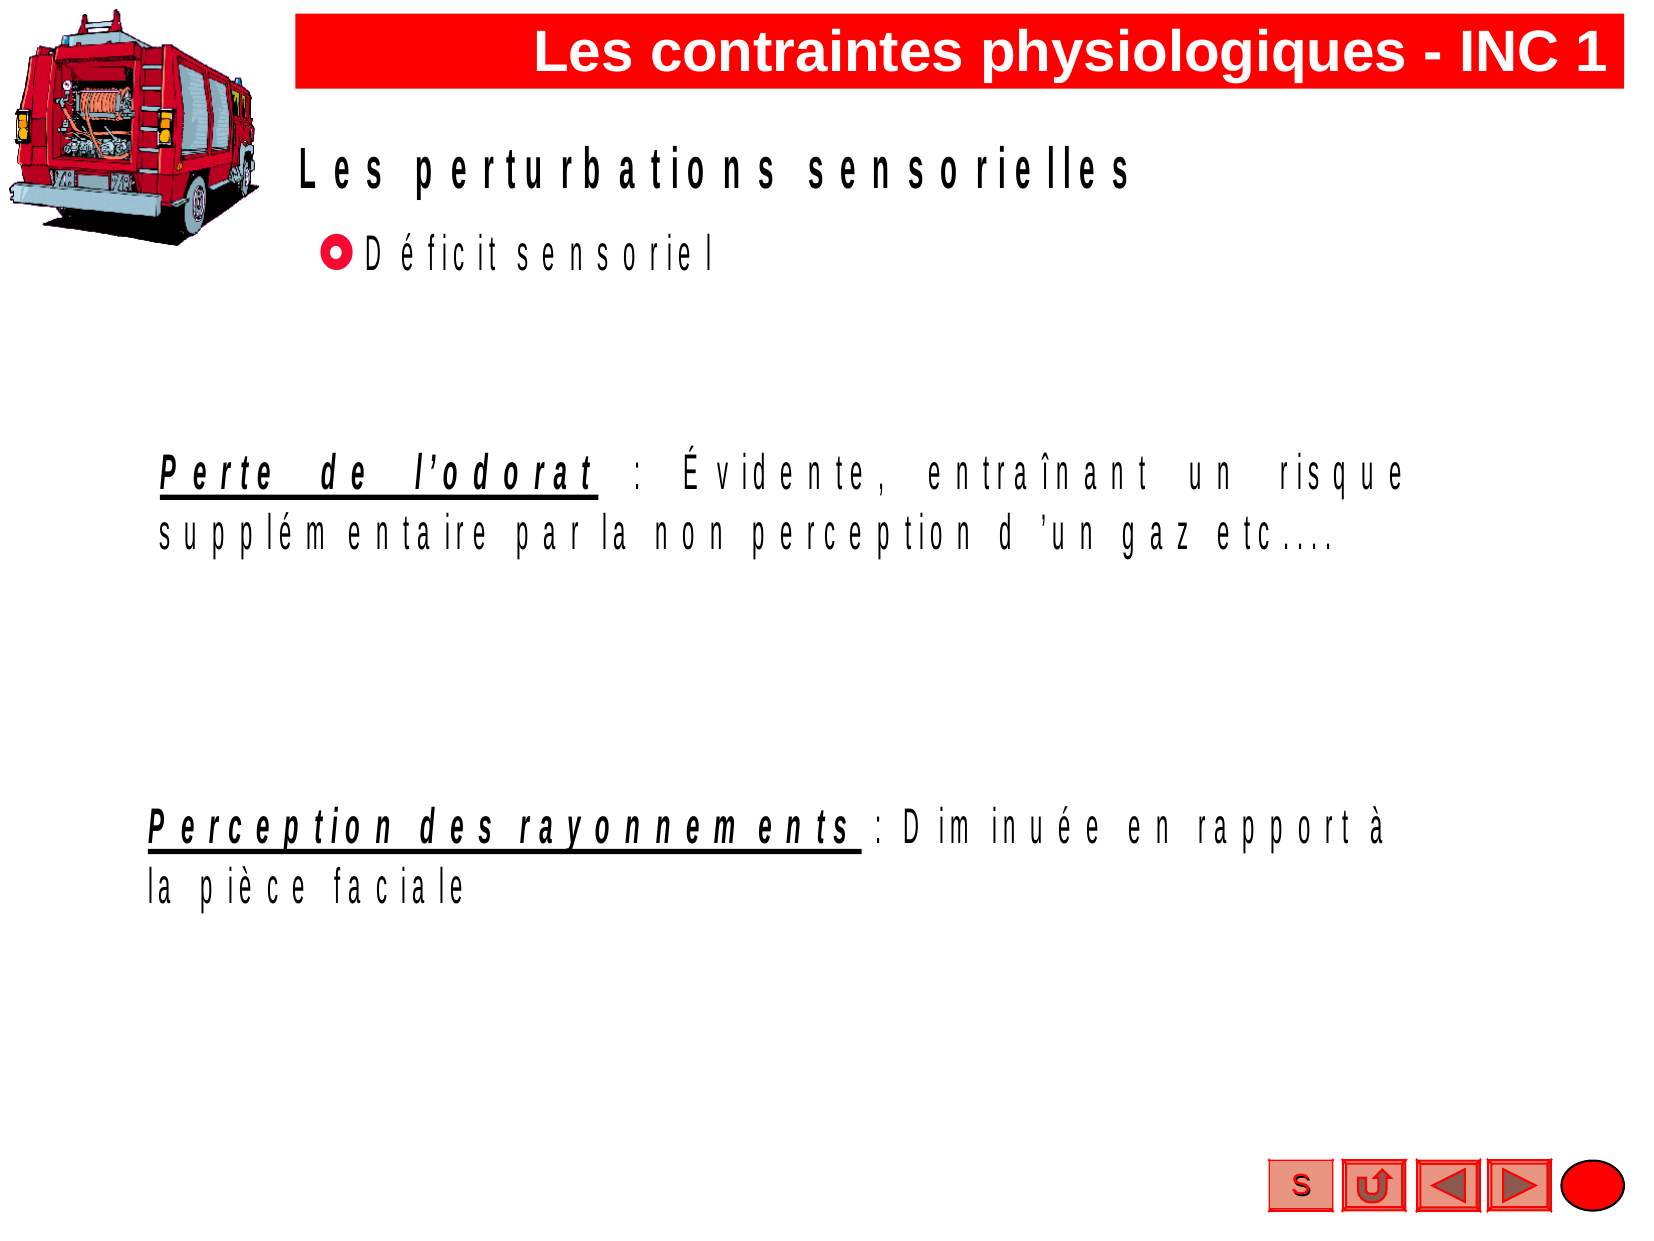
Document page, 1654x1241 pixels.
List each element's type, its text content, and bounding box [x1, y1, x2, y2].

text_box Les contraintes physiologiques - INC 1 [295, 13, 1625, 89]
picture [118, 780, 1458, 945]
text_box [1561, 1160, 1625, 1211]
picture [8, 8, 260, 246]
picture [264, 113, 1182, 312]
picture [129, 425, 1447, 591]
